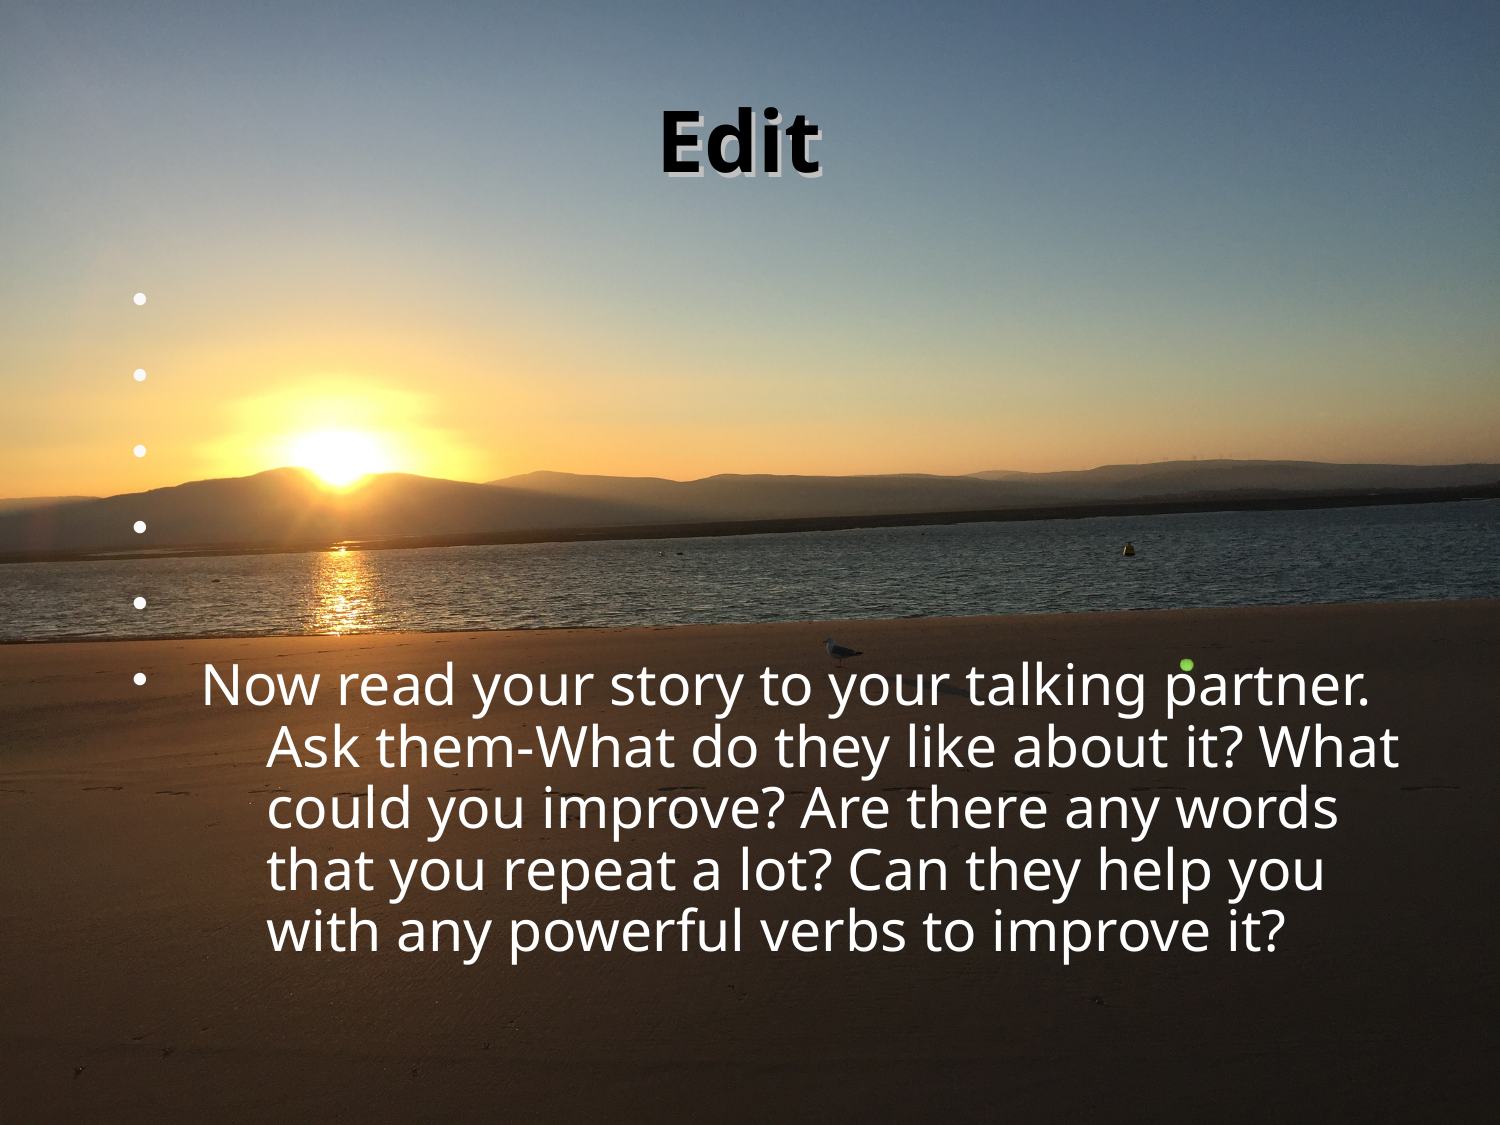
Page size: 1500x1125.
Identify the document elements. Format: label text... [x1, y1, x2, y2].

list Now read your story to your talking partner. Ask them-What do they like about it? What could you improve? Are there any words that you repeat a lot? Can they help you with any powerful verbs to improve it? [75, 262, 1426, 1036]
title Edit [75, 45, 1426, 233]
